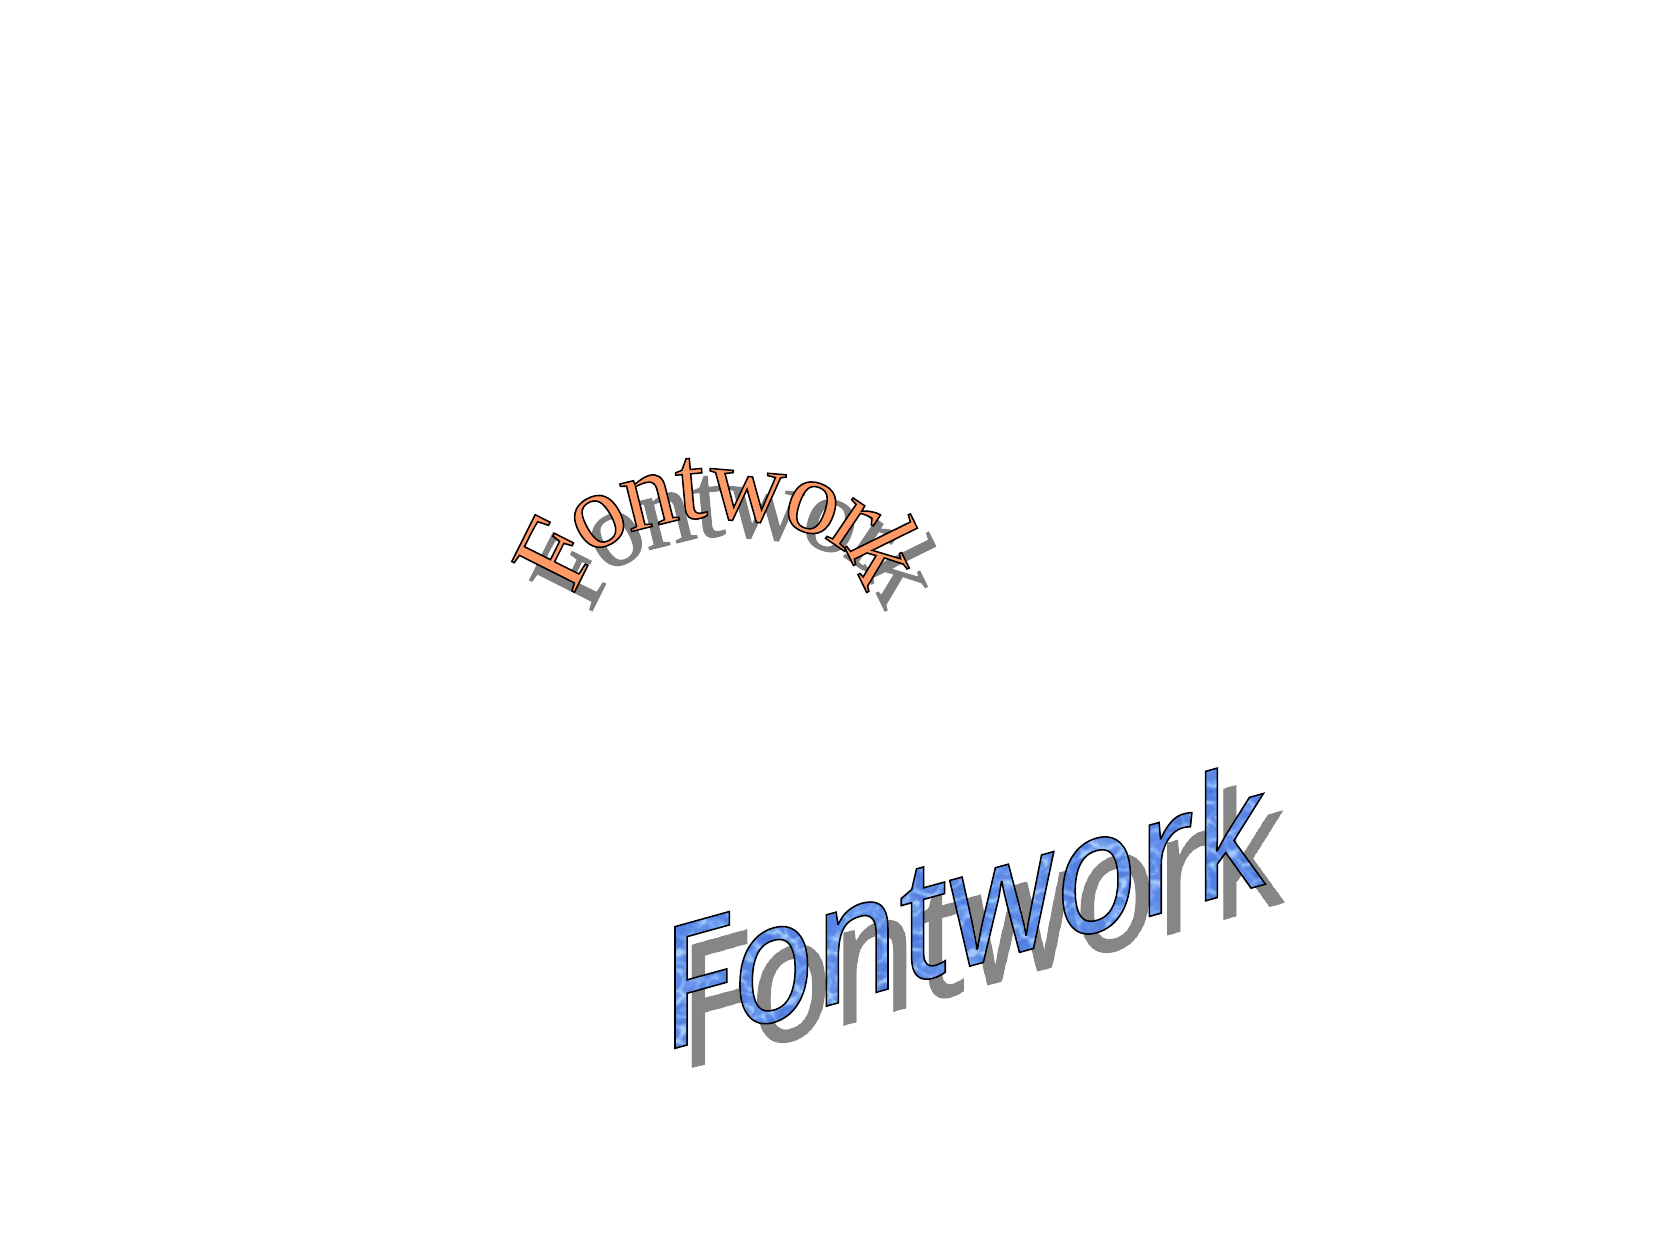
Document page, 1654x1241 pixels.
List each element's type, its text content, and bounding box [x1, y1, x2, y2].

text_box Fontwork [710, 468, 787, 523]
text_box Fontwork [949, 851, 1054, 967]
text_box Fontwork [574, 495, 624, 548]
text_box Fontwork [1205, 768, 1266, 901]
text_box Fontwork [826, 902, 889, 1007]
text_box Fontwork [675, 911, 730, 1049]
text_box Fontwork [511, 514, 588, 593]
text_box Fontwork [901, 866, 946, 980]
text_box Fontwork [788, 481, 836, 534]
text_box Fontwork [675, 458, 708, 520]
text_box Fontwork [739, 926, 808, 1024]
text_box Fontwork [825, 497, 918, 593]
text_box Fontwork [1149, 812, 1192, 917]
text_box Fontwork [1062, 836, 1131, 935]
text_box Fontwork [619, 474, 680, 532]
